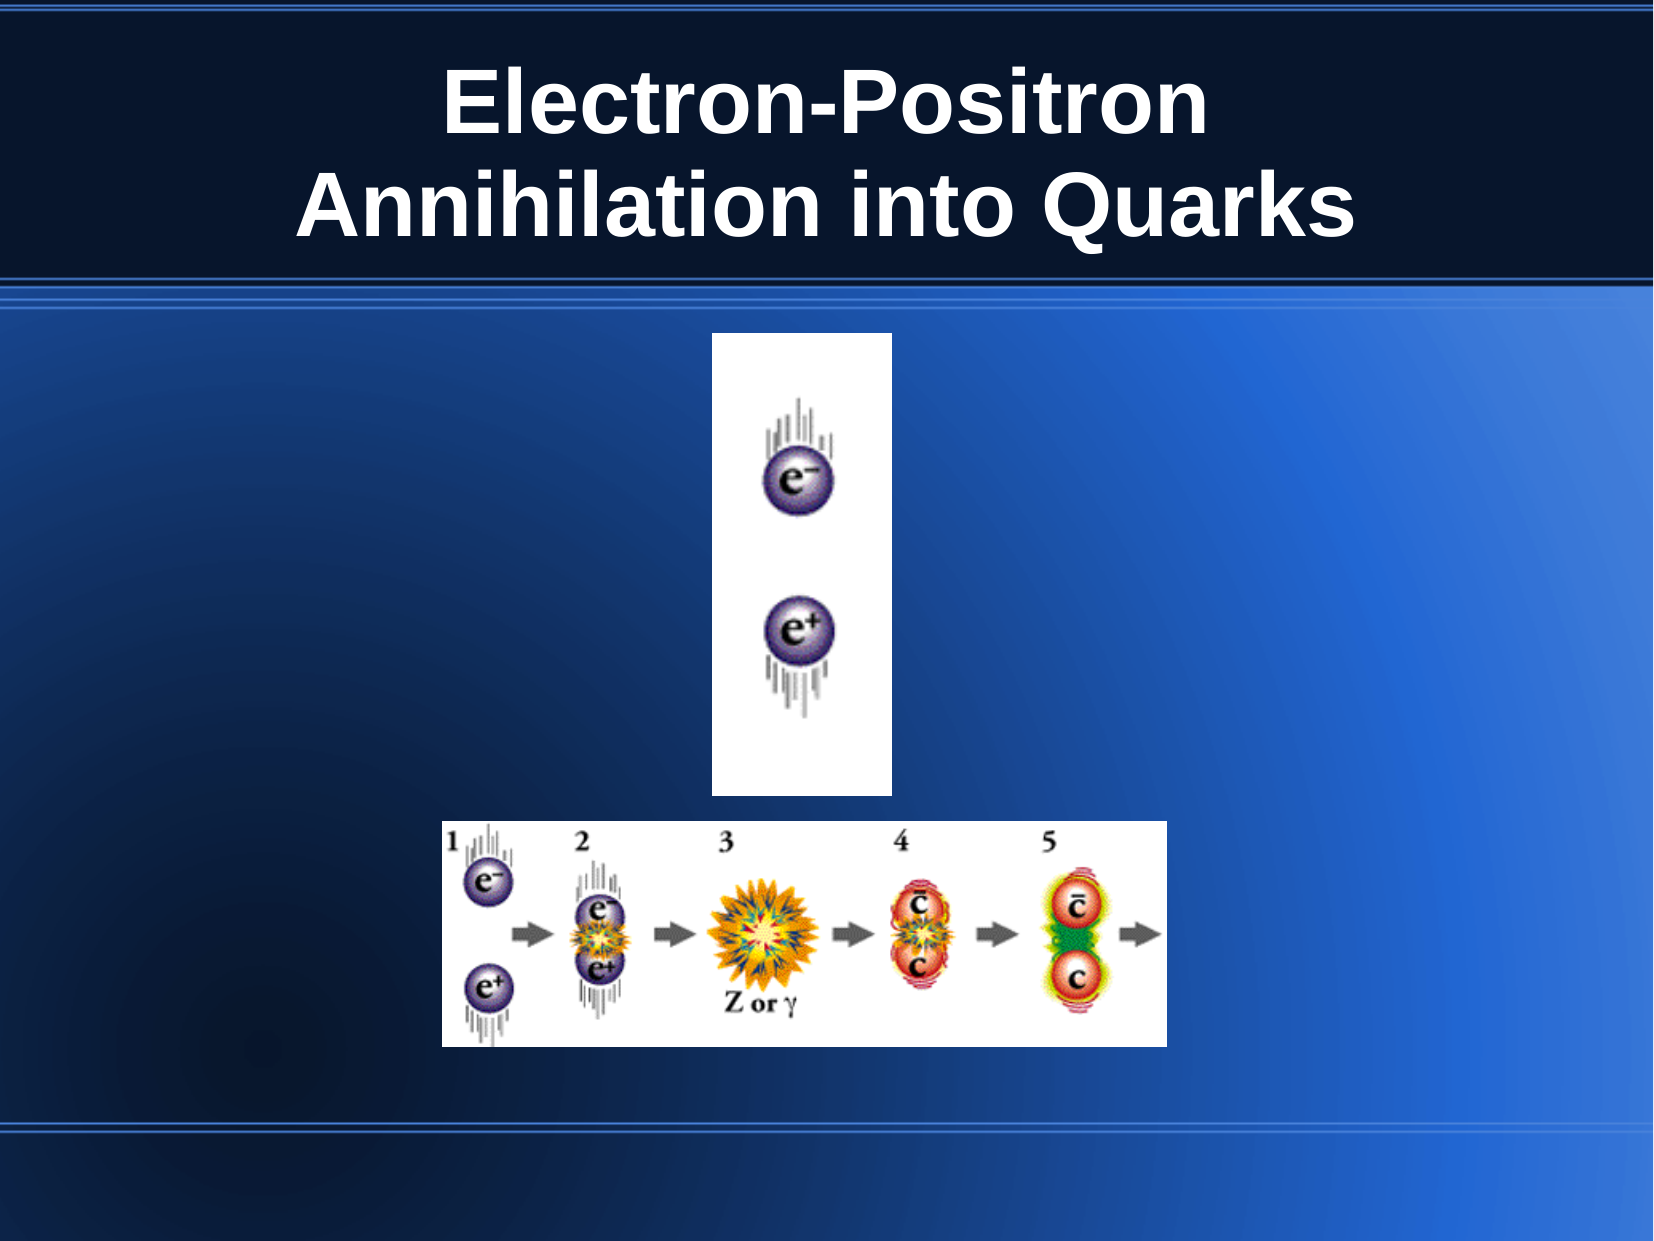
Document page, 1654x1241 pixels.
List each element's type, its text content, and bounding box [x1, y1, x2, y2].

title Electron-Positron Annihilation into Quarks [82, 49, 1571, 257]
picture [0, 0, 1654, 1241]
